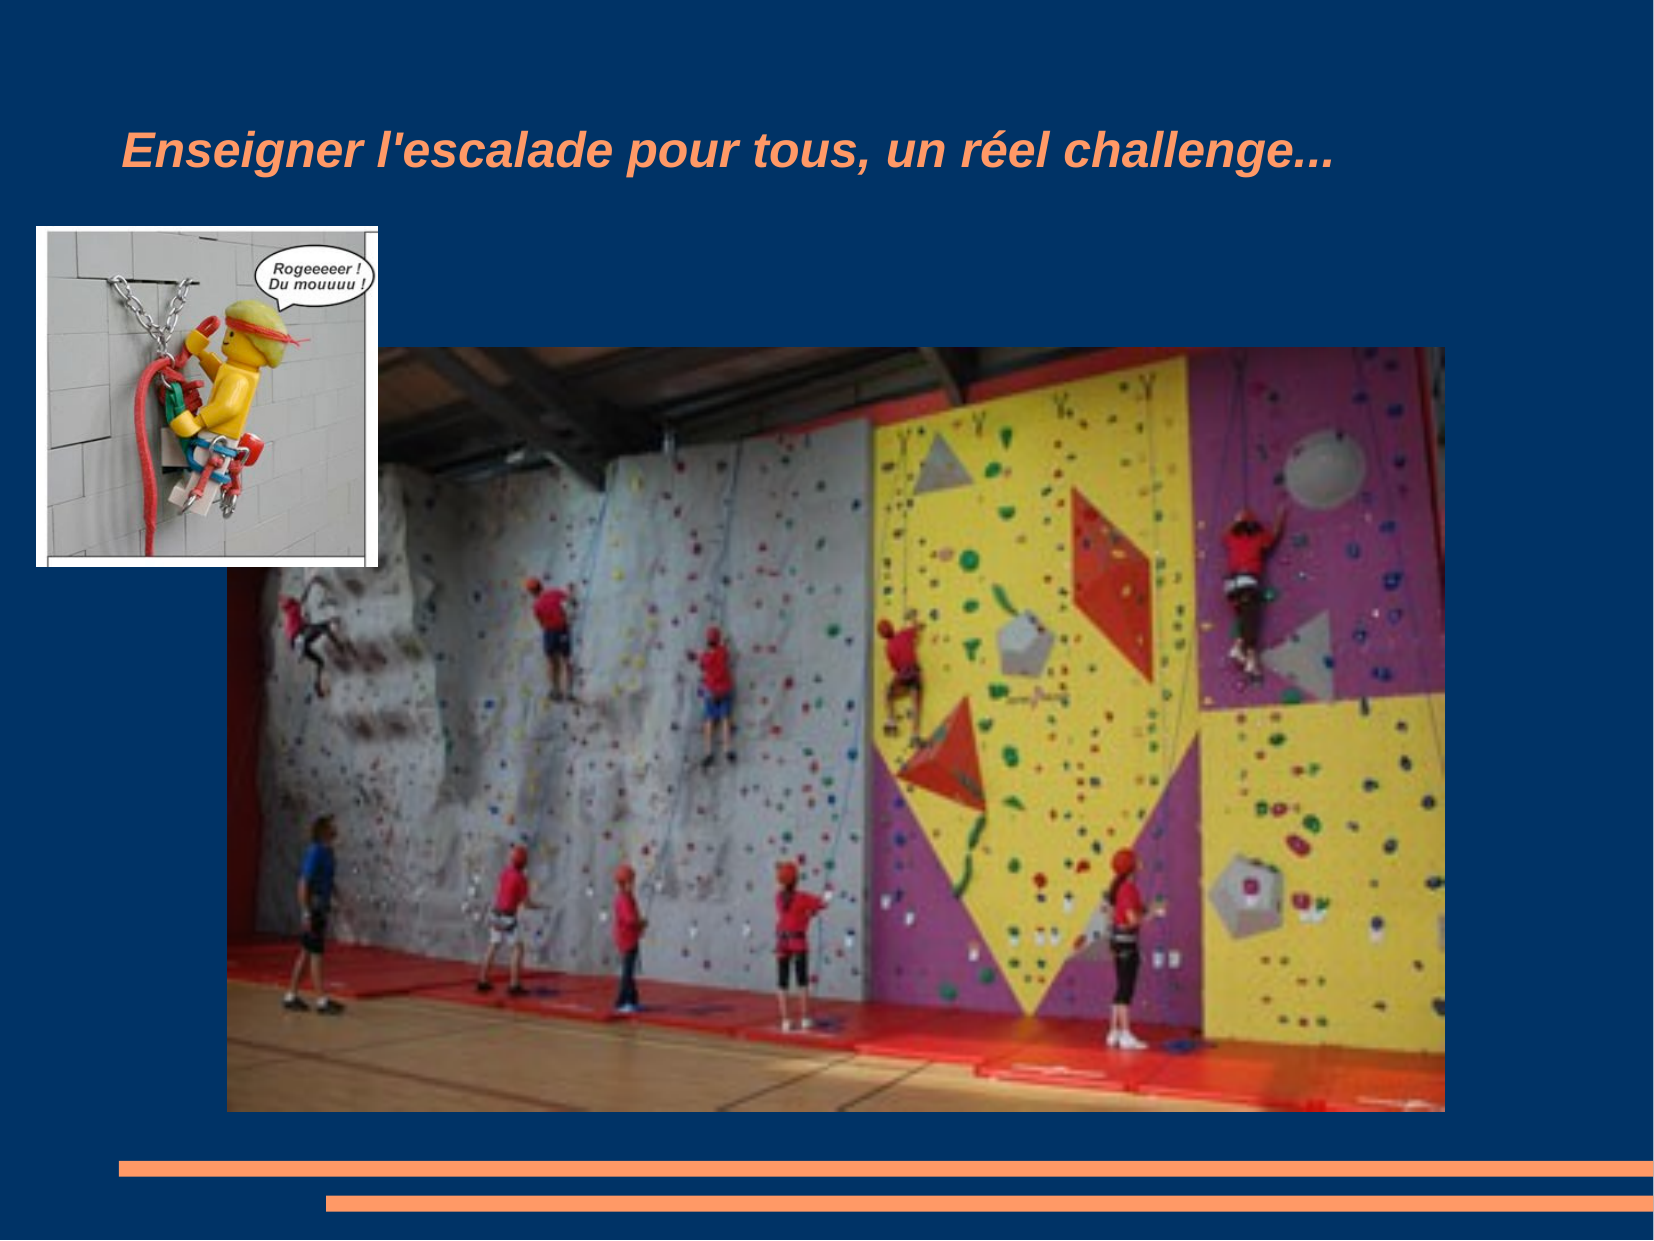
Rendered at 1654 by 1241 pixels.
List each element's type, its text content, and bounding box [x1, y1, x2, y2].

title Enseigner l'escalade pour tous, un réel challenge... [121, 46, 1534, 254]
picture [36, 226, 1445, 1112]
